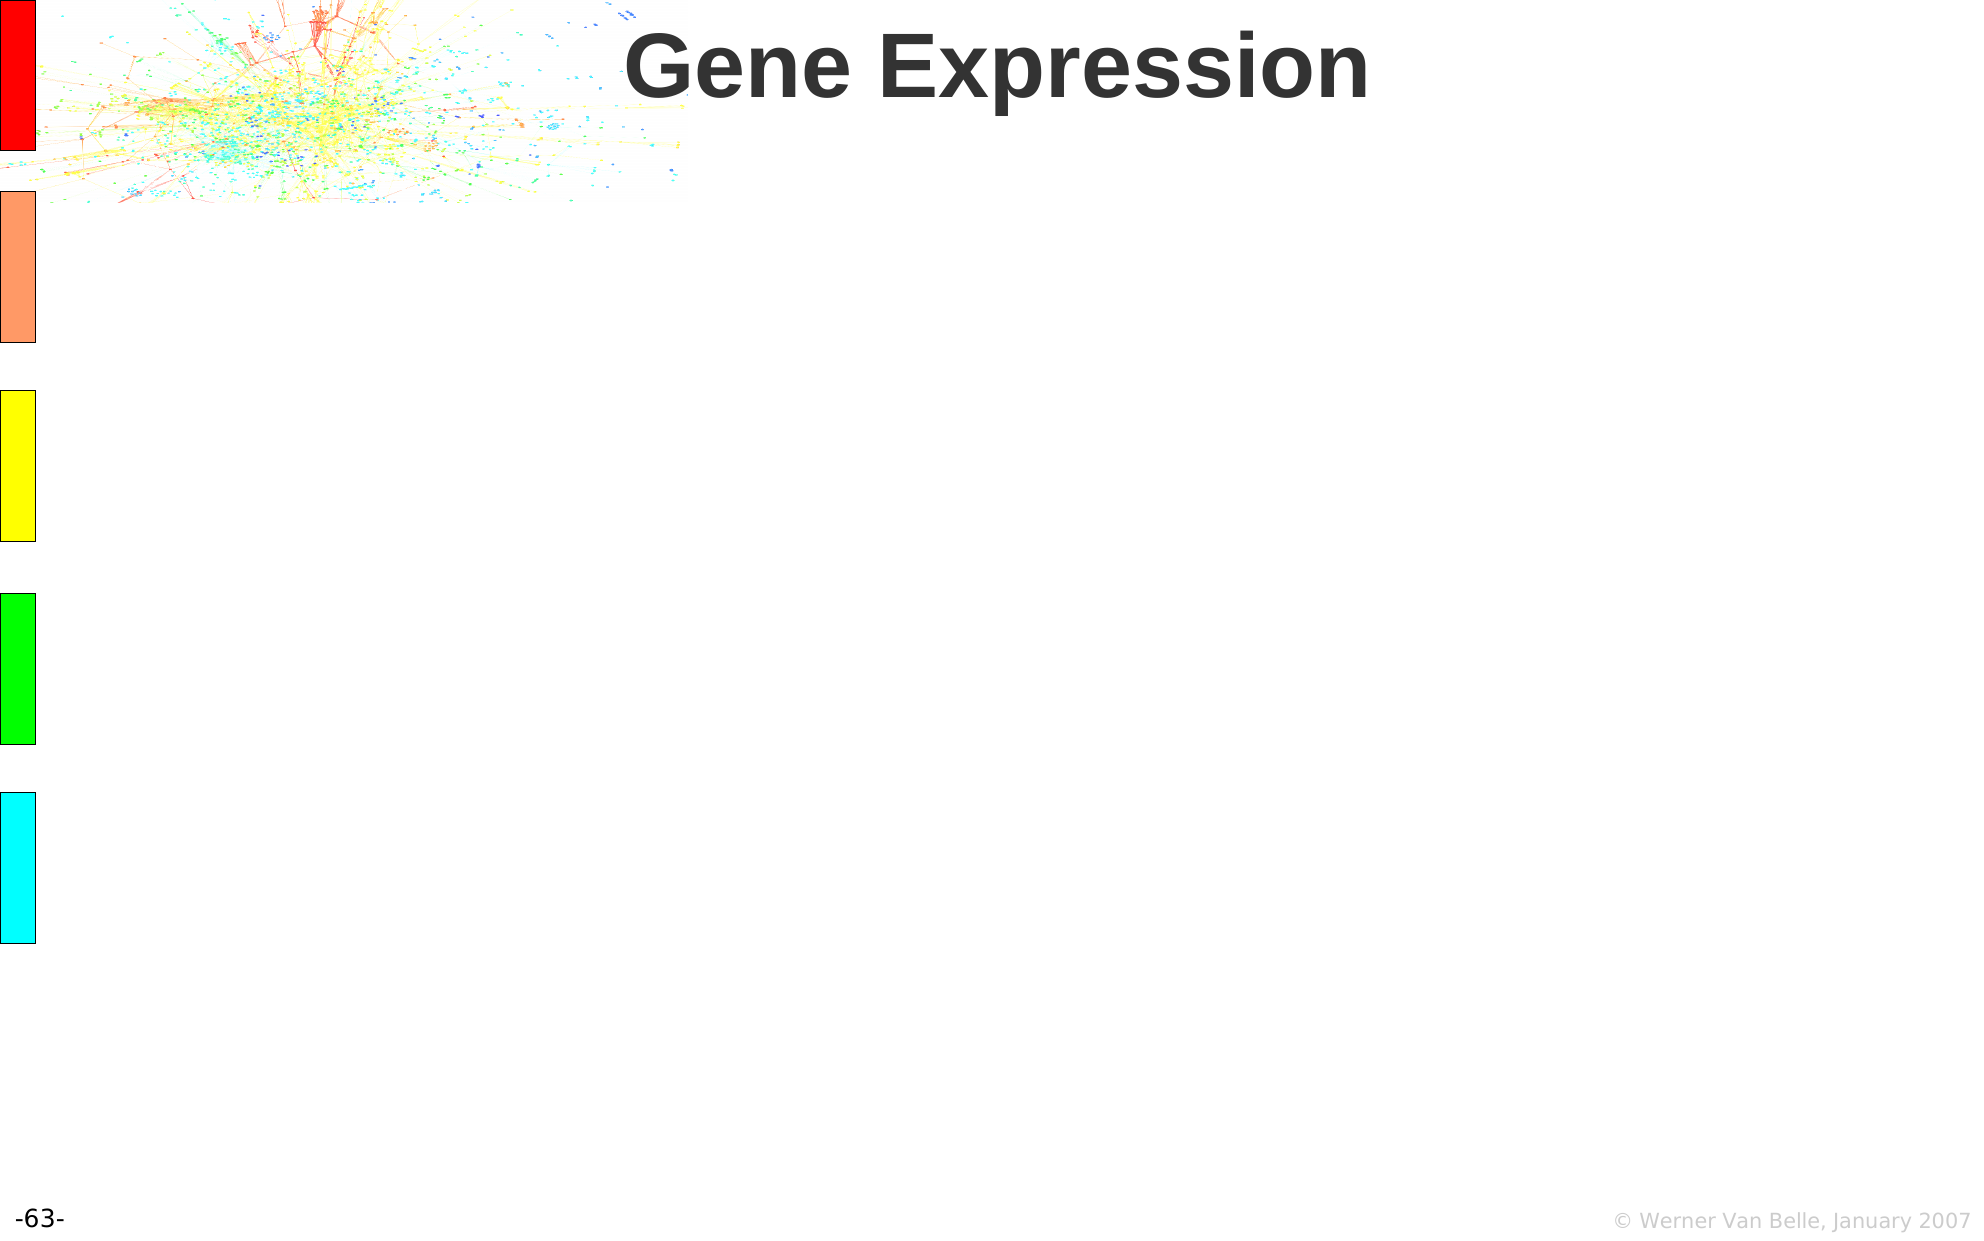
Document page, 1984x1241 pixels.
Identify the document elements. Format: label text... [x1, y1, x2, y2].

title Gene Expression [0, 0, 688, 203]
title Gene Expression [150, 0, 1845, 133]
